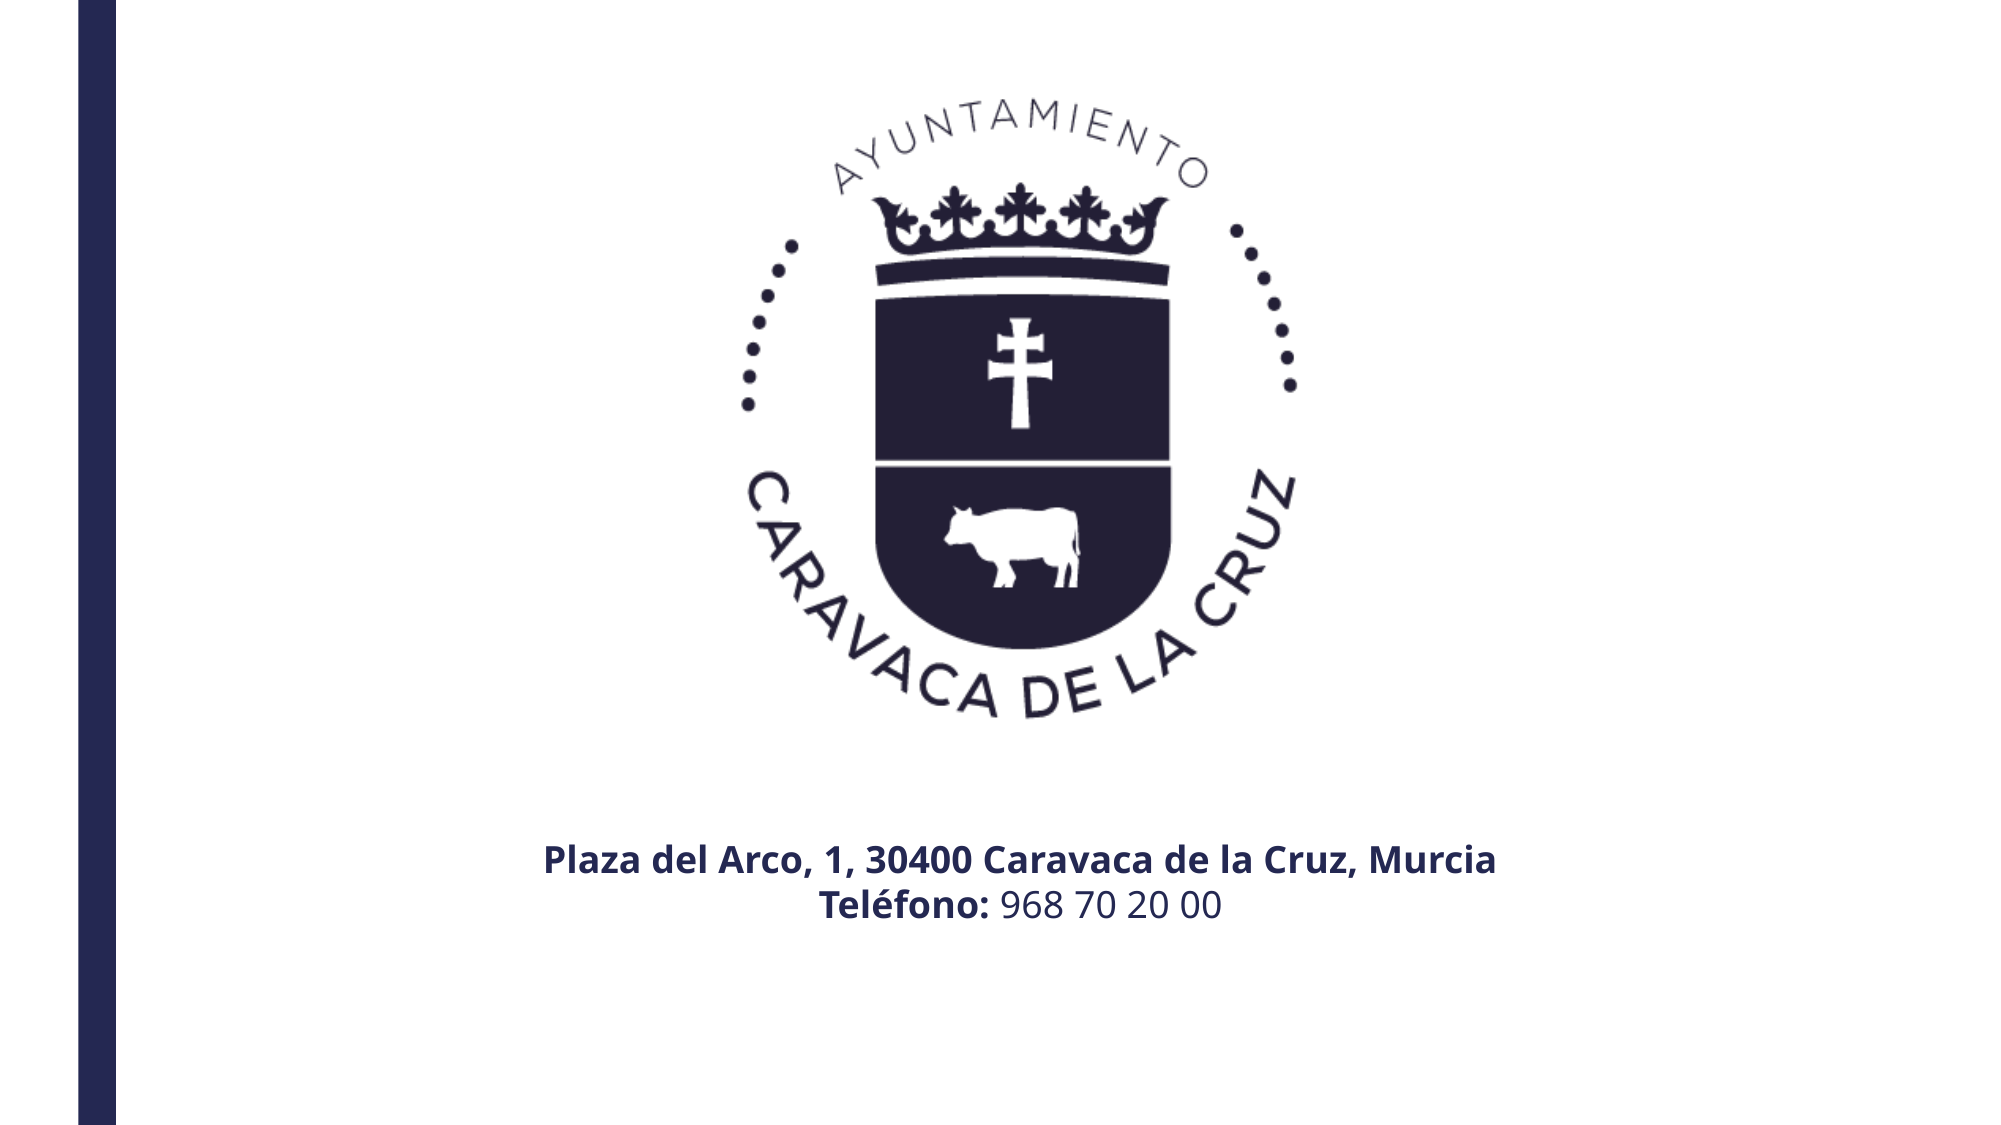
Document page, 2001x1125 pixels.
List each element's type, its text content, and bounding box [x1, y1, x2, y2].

picture [729, 93, 1313, 736]
text_box Plaza del Arco, 1, 30400 Caravaca de la Cruz, Murcia Teléfono: 968 70 20 00 [521, 828, 1521, 939]
